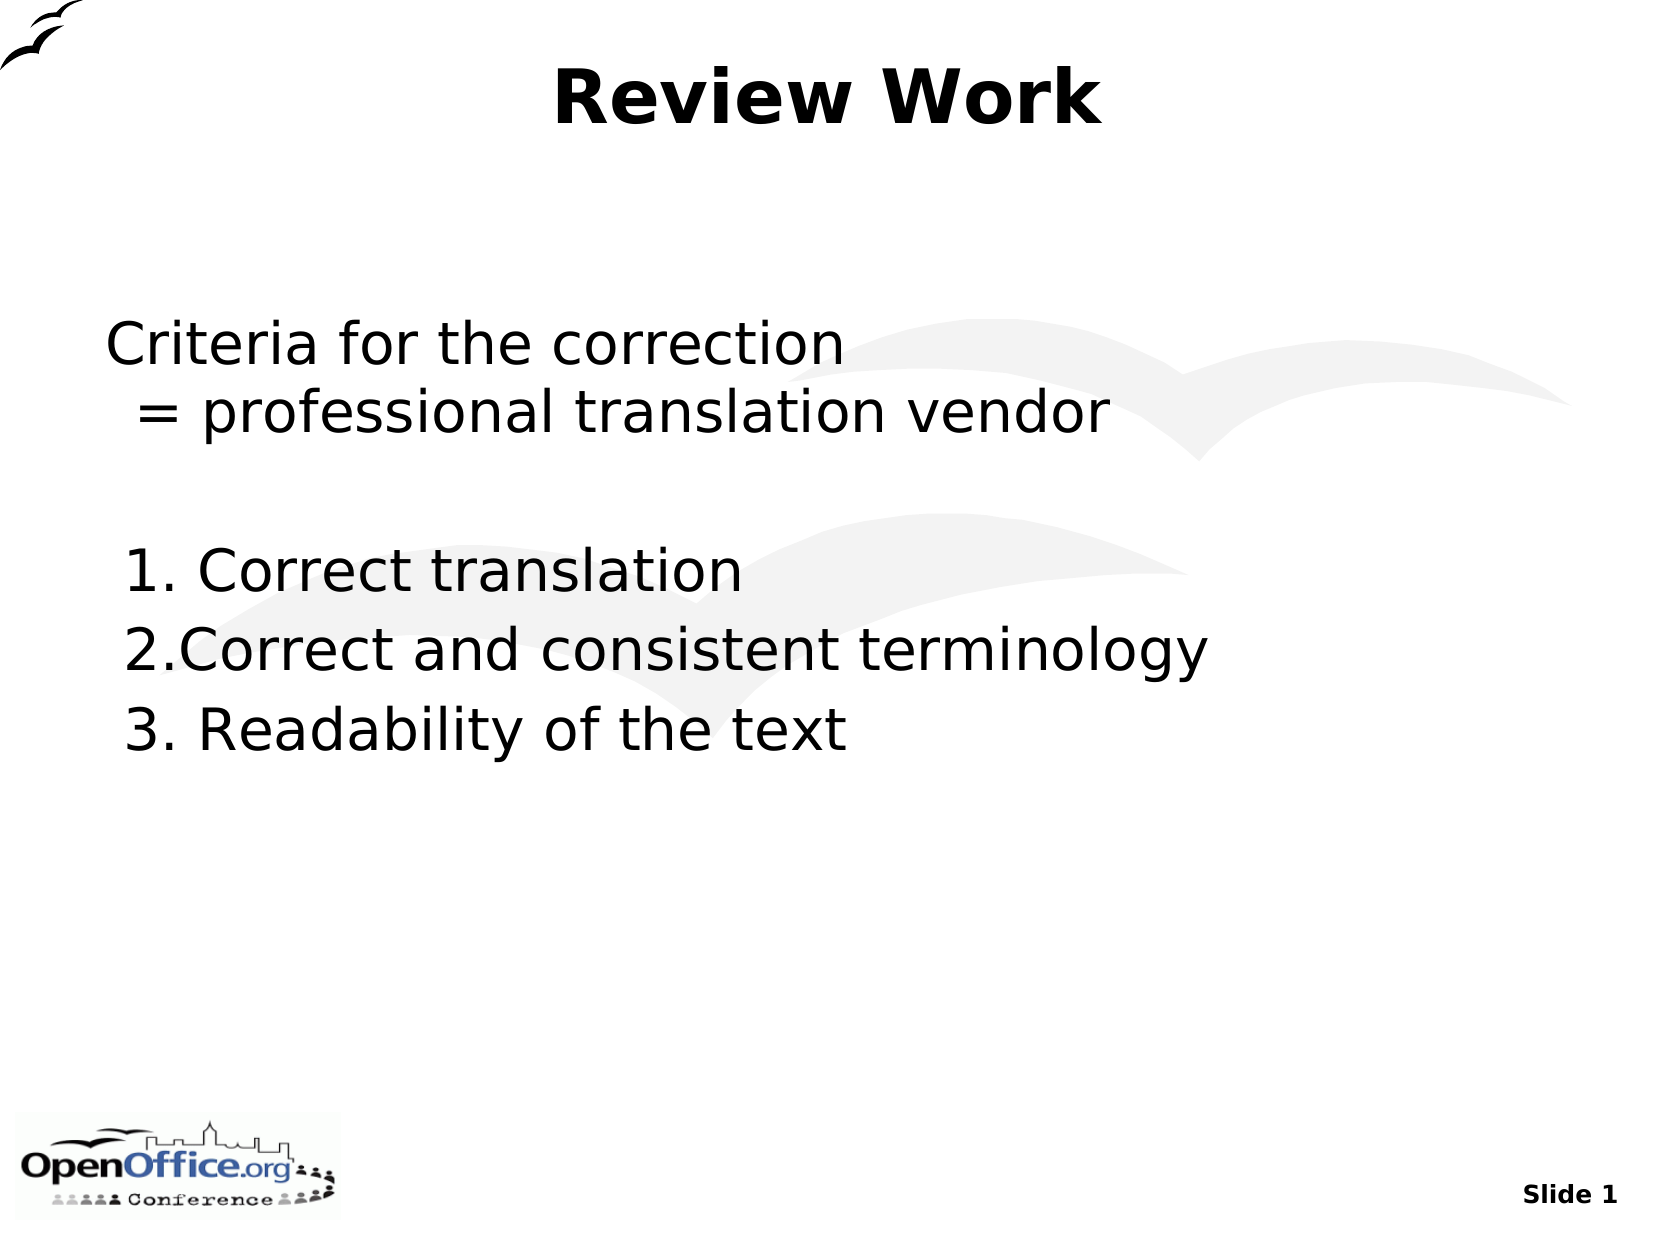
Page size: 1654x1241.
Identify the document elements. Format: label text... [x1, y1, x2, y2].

title Review Work [0, 0, 1654, 196]
list Criteria for the correction = professional translation vendor 1. Correct translation 2.Correct and consistent terminology 3. Readability of the text [105, 310, 1531, 1057]
picture [15, 1112, 341, 1220]
